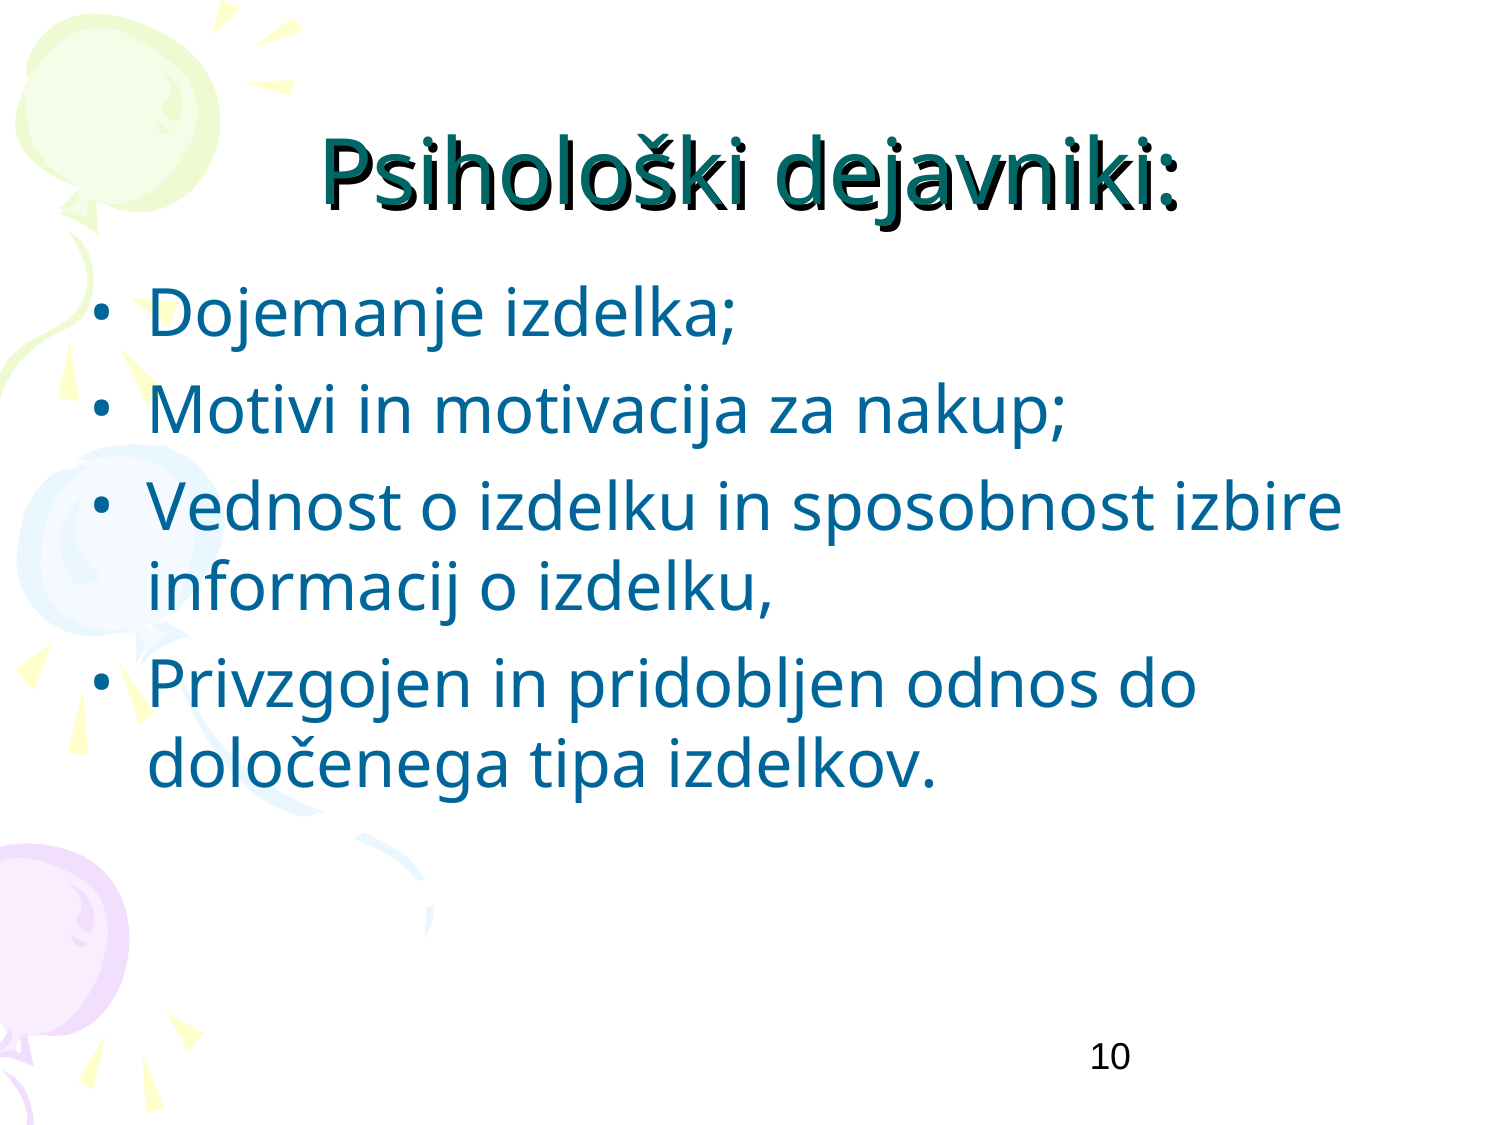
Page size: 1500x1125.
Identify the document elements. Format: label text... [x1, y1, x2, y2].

title Psihološki dejavniki: [72, 16, 1426, 233]
list Dojemanje izdelka; Motivi in motivacija za nakup; Vednost o izdelku in sposobnost izbire informacij o izdelku, Privzgojen in pridobljen odnos do določenega tipa izdelkov. [75, 262, 1426, 994]
